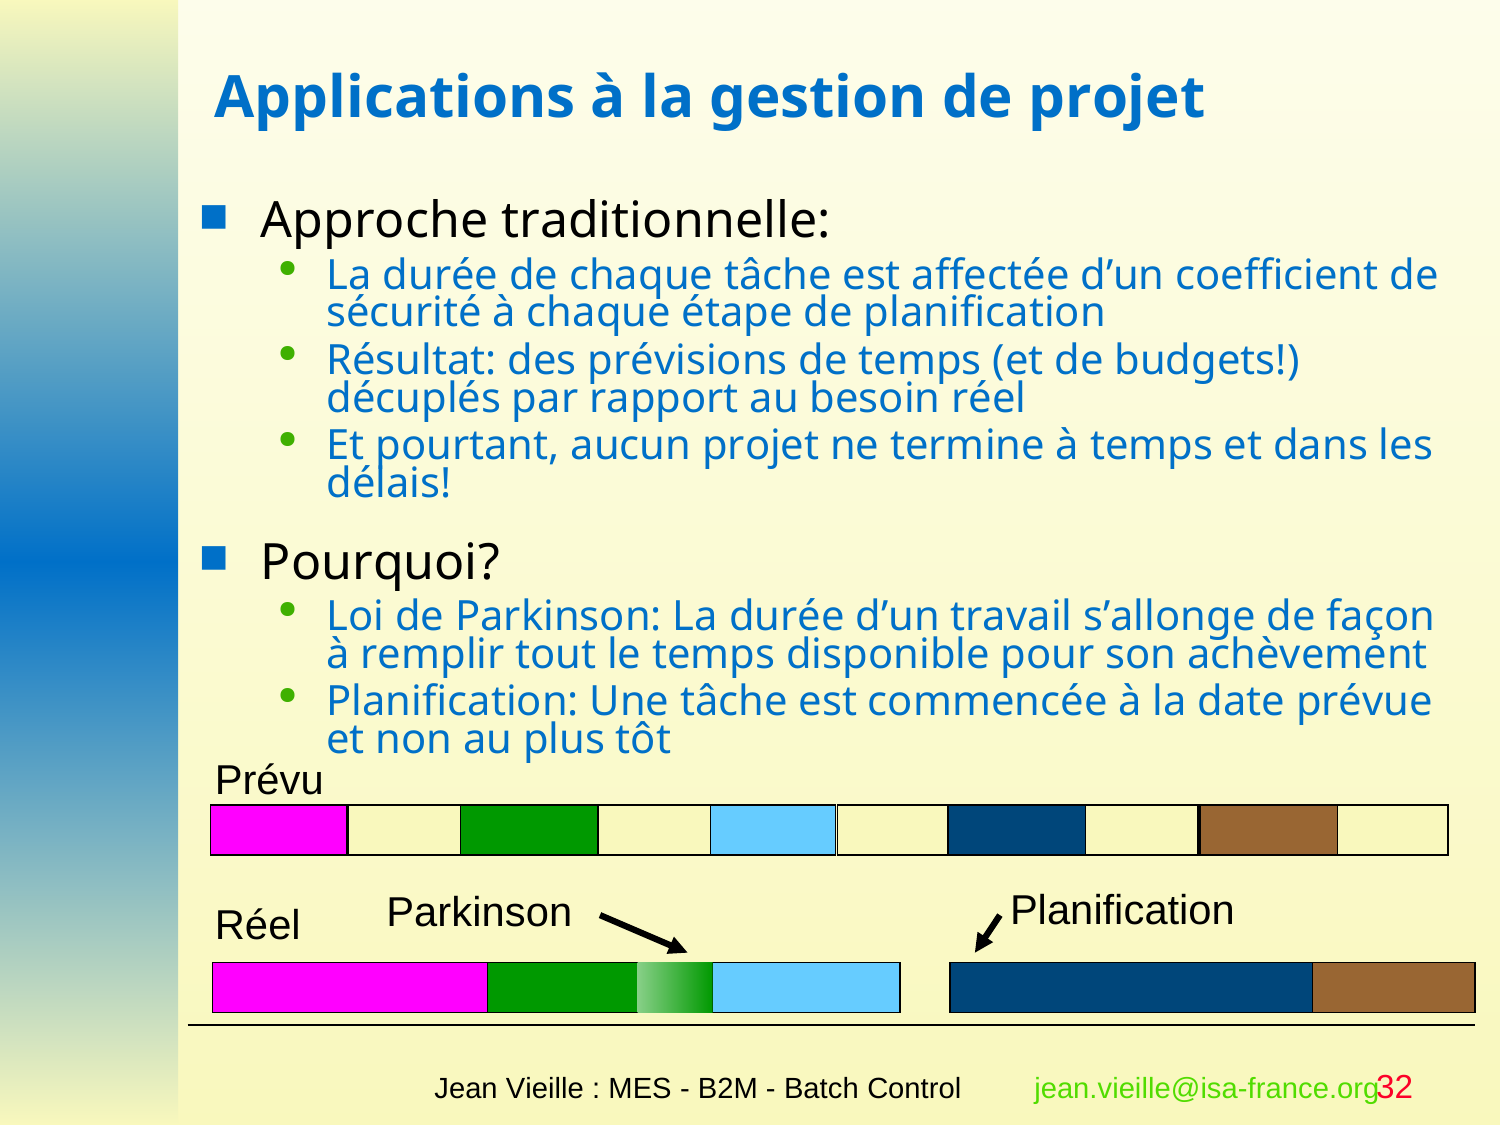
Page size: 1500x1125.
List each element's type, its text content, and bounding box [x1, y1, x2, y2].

text_box Réel [200, 890, 413, 956]
text_box Planification [995, 874, 1250, 941]
text_box [837, 804, 1198, 855]
list Approche traditionnelle: La durée de chaque tâche est affectée d’un coefficient de sécurité à chaque étape de planification Résultat: des prévisions de temps (et de budgets!) décuplés par rapport au besoin réel Et pourtant, aucun projet ne termine à temps et dans les délais! Pourquoi? Loi de Parkinson: La durée d’un travail s’allonge de façon à remplir tout le temps disponible pour son achèvement Planification: Une tâche est commencée à la date prévue et non au plus tôt [189, 187, 1468, 1001]
text_box [210, 804, 836, 855]
text_box Prévu [200, 745, 413, 811]
text_box [212, 962, 900, 1013]
text_box Parkinson [371, 877, 588, 943]
text_box [950, 962, 1476, 1013]
title Applications à la gestion de projet [199, 24, 1466, 163]
text_box [1200, 804, 1448, 855]
